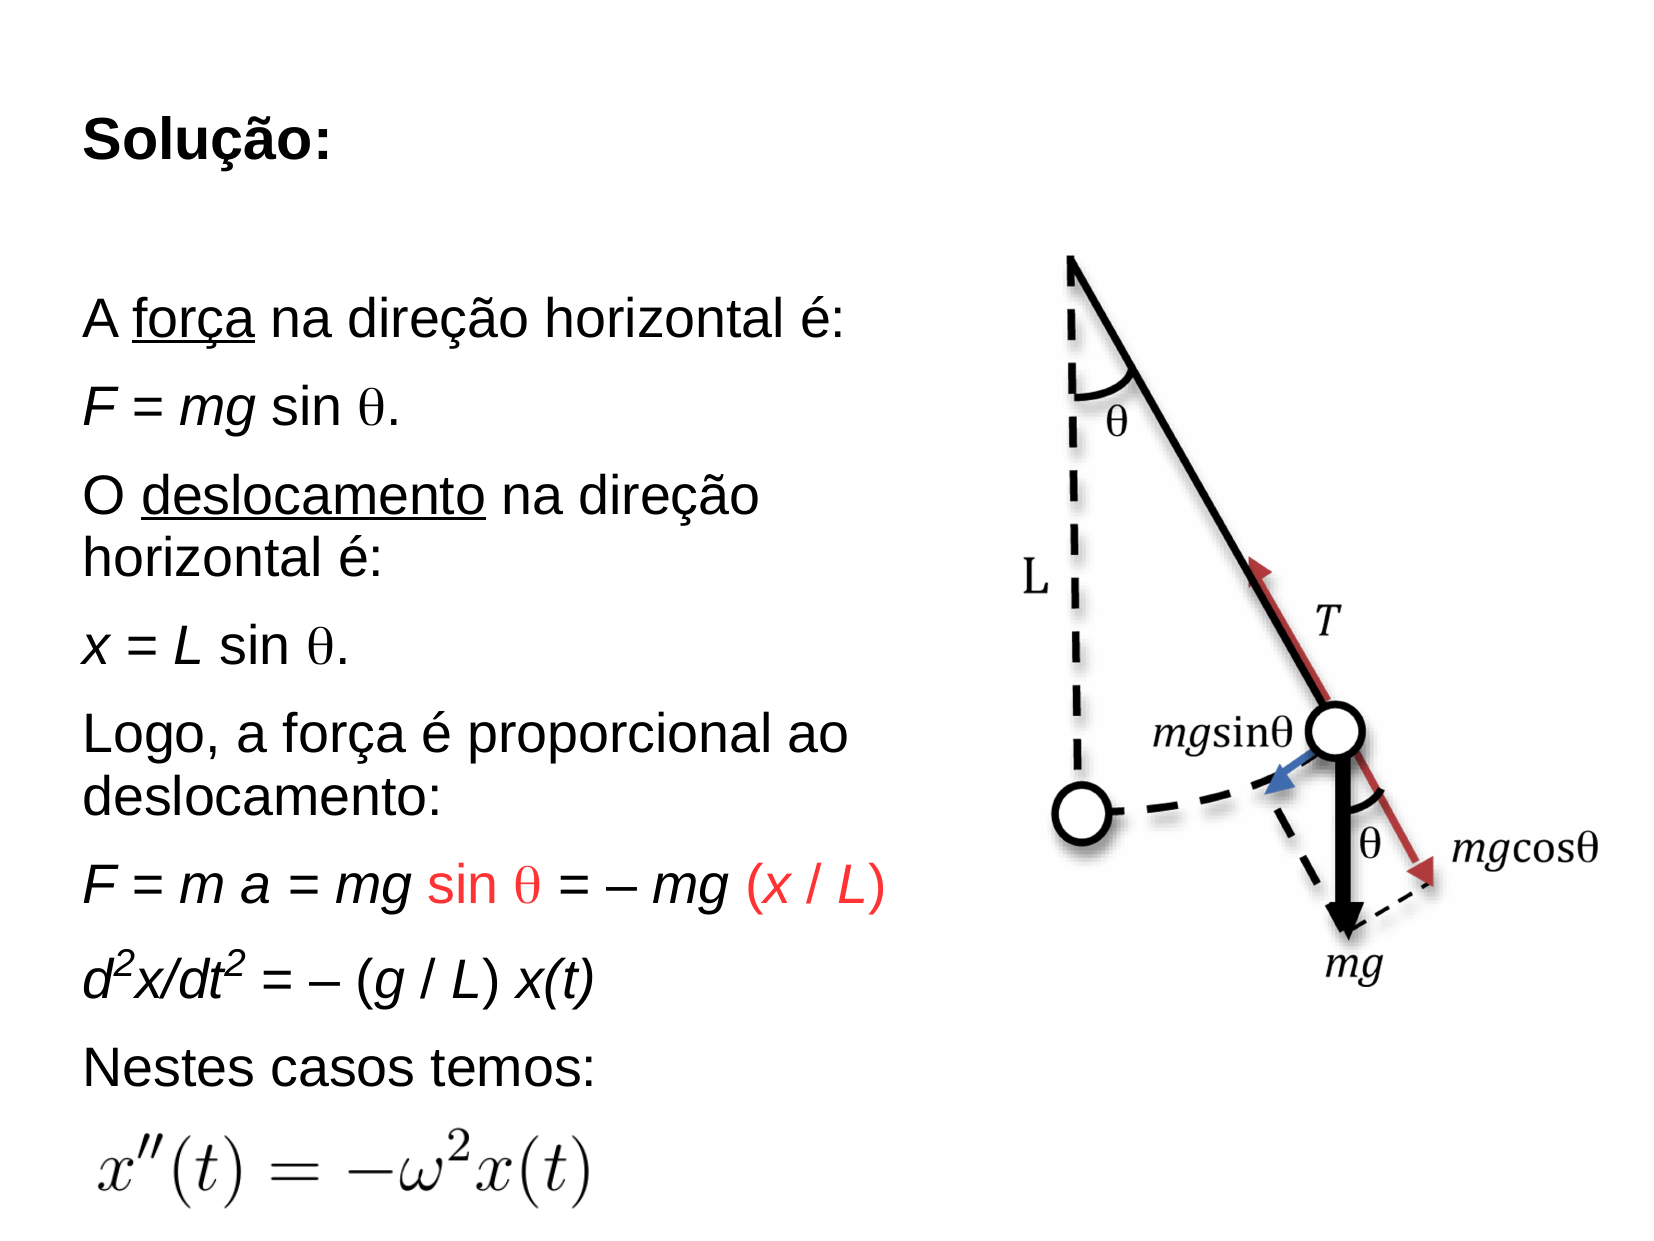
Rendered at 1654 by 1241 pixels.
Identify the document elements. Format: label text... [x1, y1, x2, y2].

list Solução: A força na direção horizontal é: F = mg sin q. O deslocamento na direção horizontal é: x = L sin q. Logo, a força é proporcional ao deslocamento: F = m a = mg sin q = – mg (x / L) d2x/dt2 = – (g / L) x(t) Nestes casos temos: [82, 106, 957, 1111]
picture [990, 248, 1626, 1028]
picture [70, 1121, 615, 1224]
